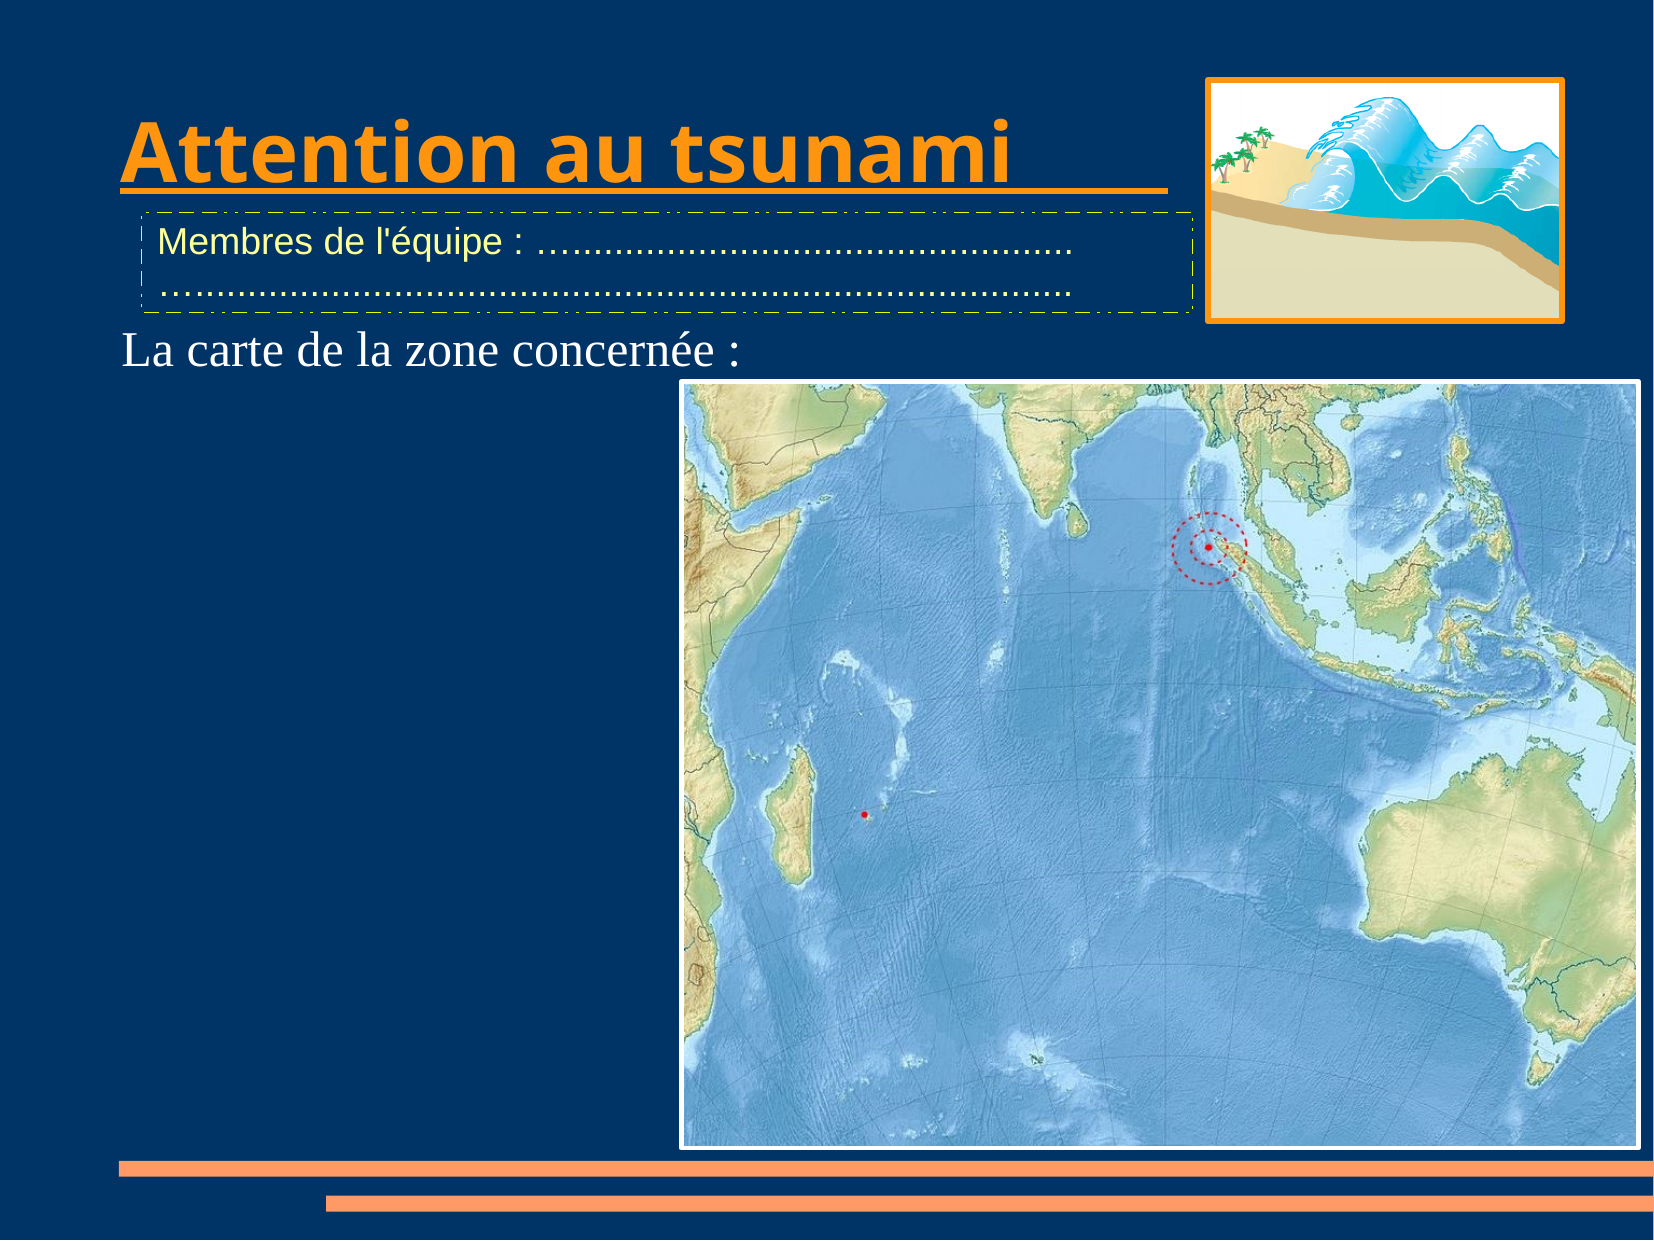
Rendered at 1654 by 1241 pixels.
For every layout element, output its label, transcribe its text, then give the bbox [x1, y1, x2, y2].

subtitle La carte de la zone concernée : [121, 322, 1561, 1132]
picture [1210, 82, 1560, 319]
picture [683, 383, 1636, 1146]
text_box Membres de l'équipe : …................................................ ….................................................................................... [141, 254, 1193, 313]
title Attention au tsunami [120, 46, 1533, 254]
